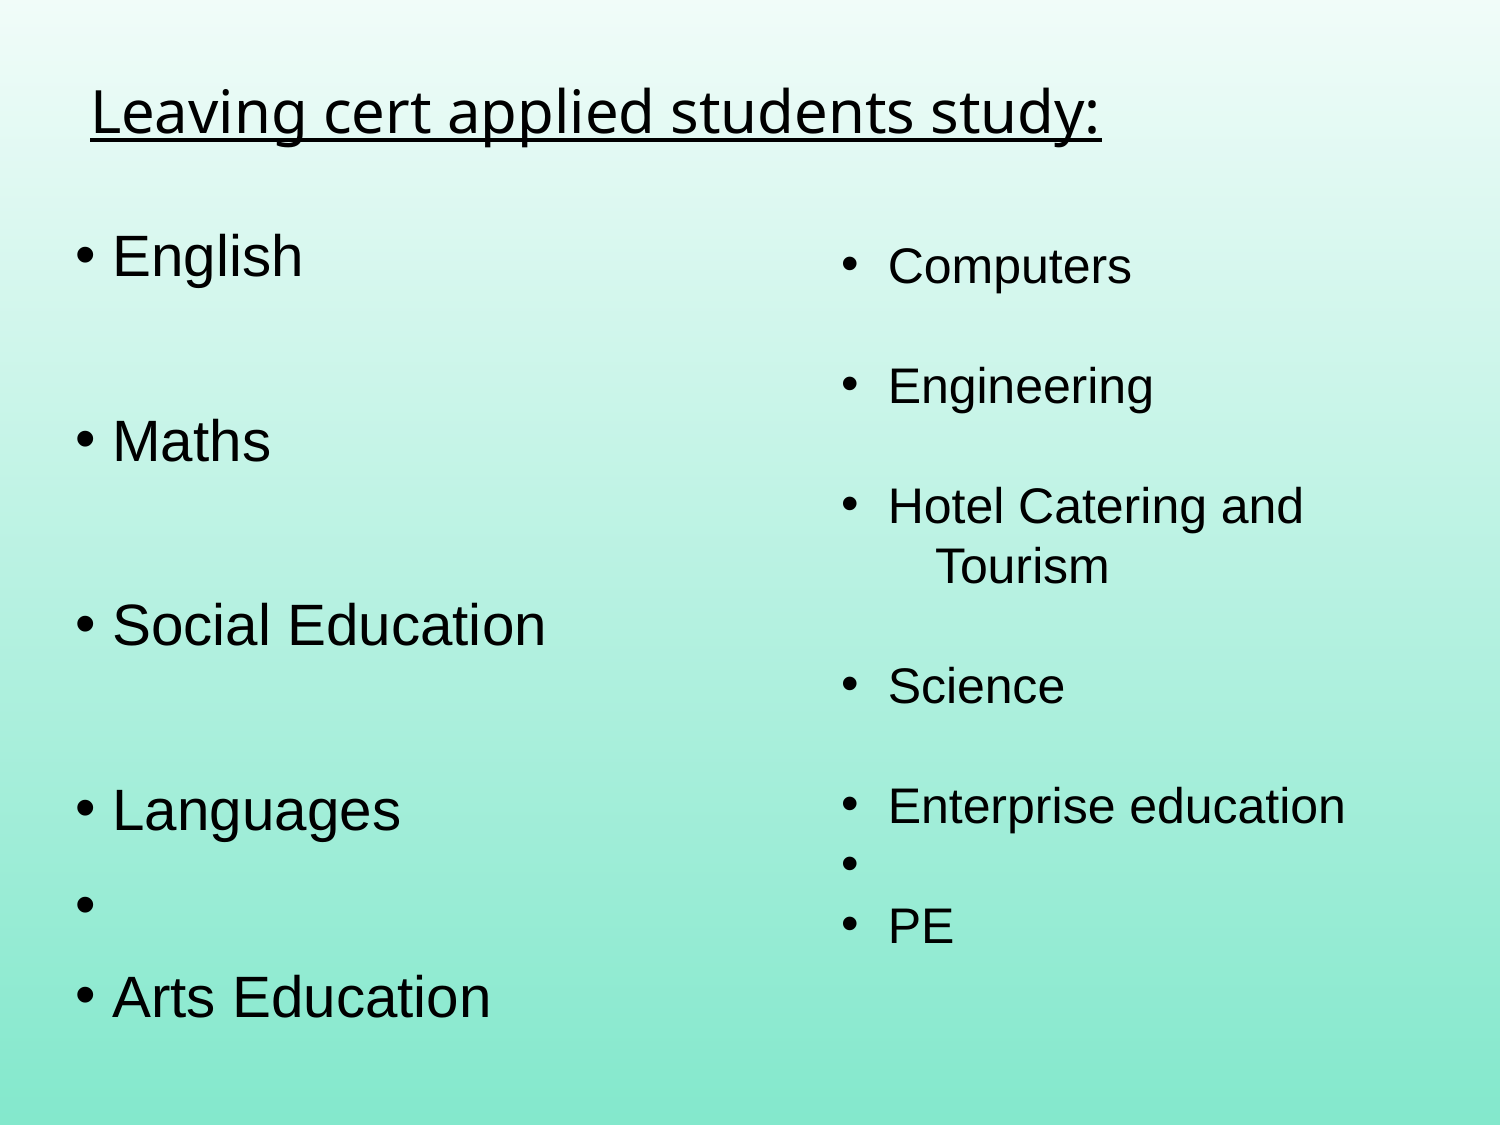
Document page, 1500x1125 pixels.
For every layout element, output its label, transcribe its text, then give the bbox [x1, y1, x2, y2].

text_box Computers Engineering Hotel Catering and Tourism Science Enterprise education PE [826, 226, 1404, 969]
list English Maths Social Education Languages Arts Education [75, 226, 659, 1109]
title Leaving cert applied students study: [75, 8, 1369, 227]
